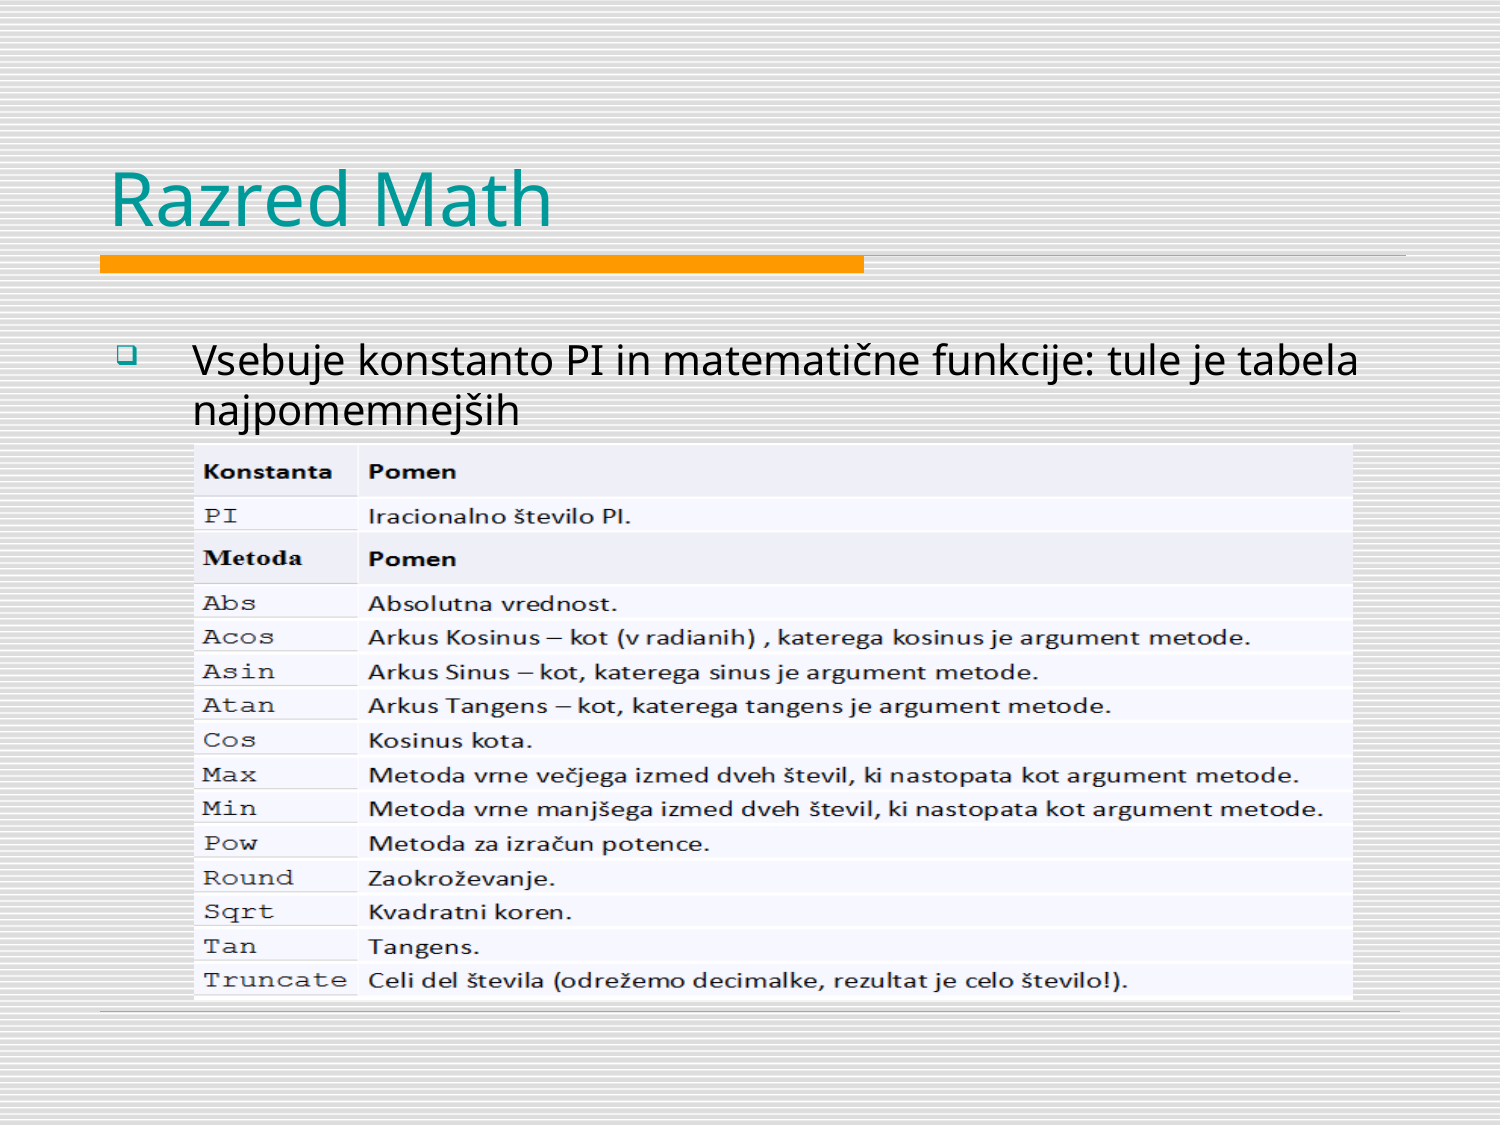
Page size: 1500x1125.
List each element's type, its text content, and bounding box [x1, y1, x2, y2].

picture [0, 0, 1500, 1125]
title Razred Math [94, 49, 1407, 250]
list Vsebuje konstanto PI in matematične funkcije: tule je tabela najpomemnejših [100, 326, 1413, 1027]
